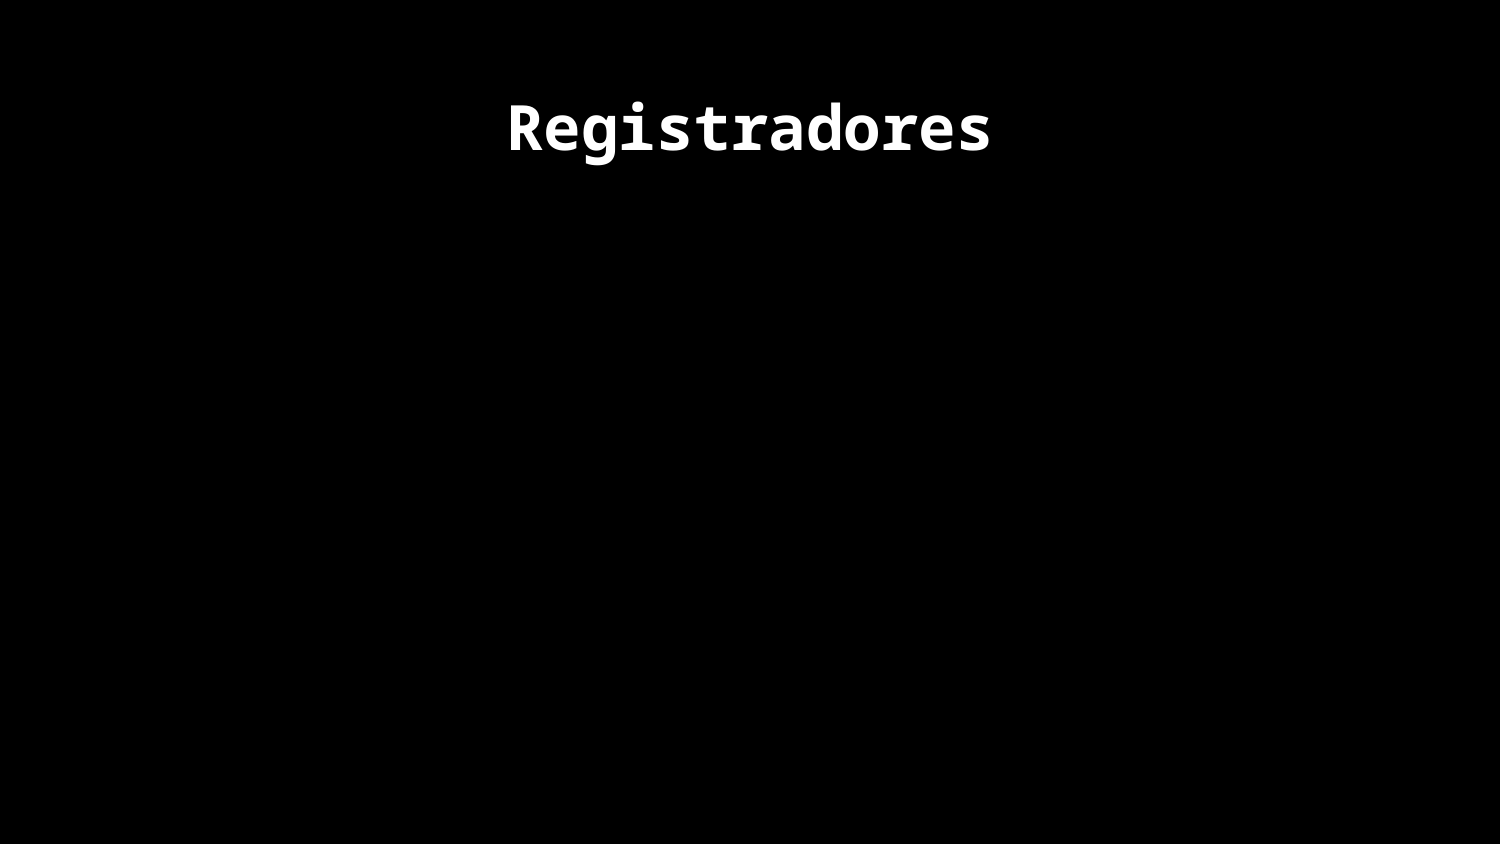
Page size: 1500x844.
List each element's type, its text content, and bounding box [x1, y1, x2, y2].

title Registradores [51, 72, 1449, 167]
